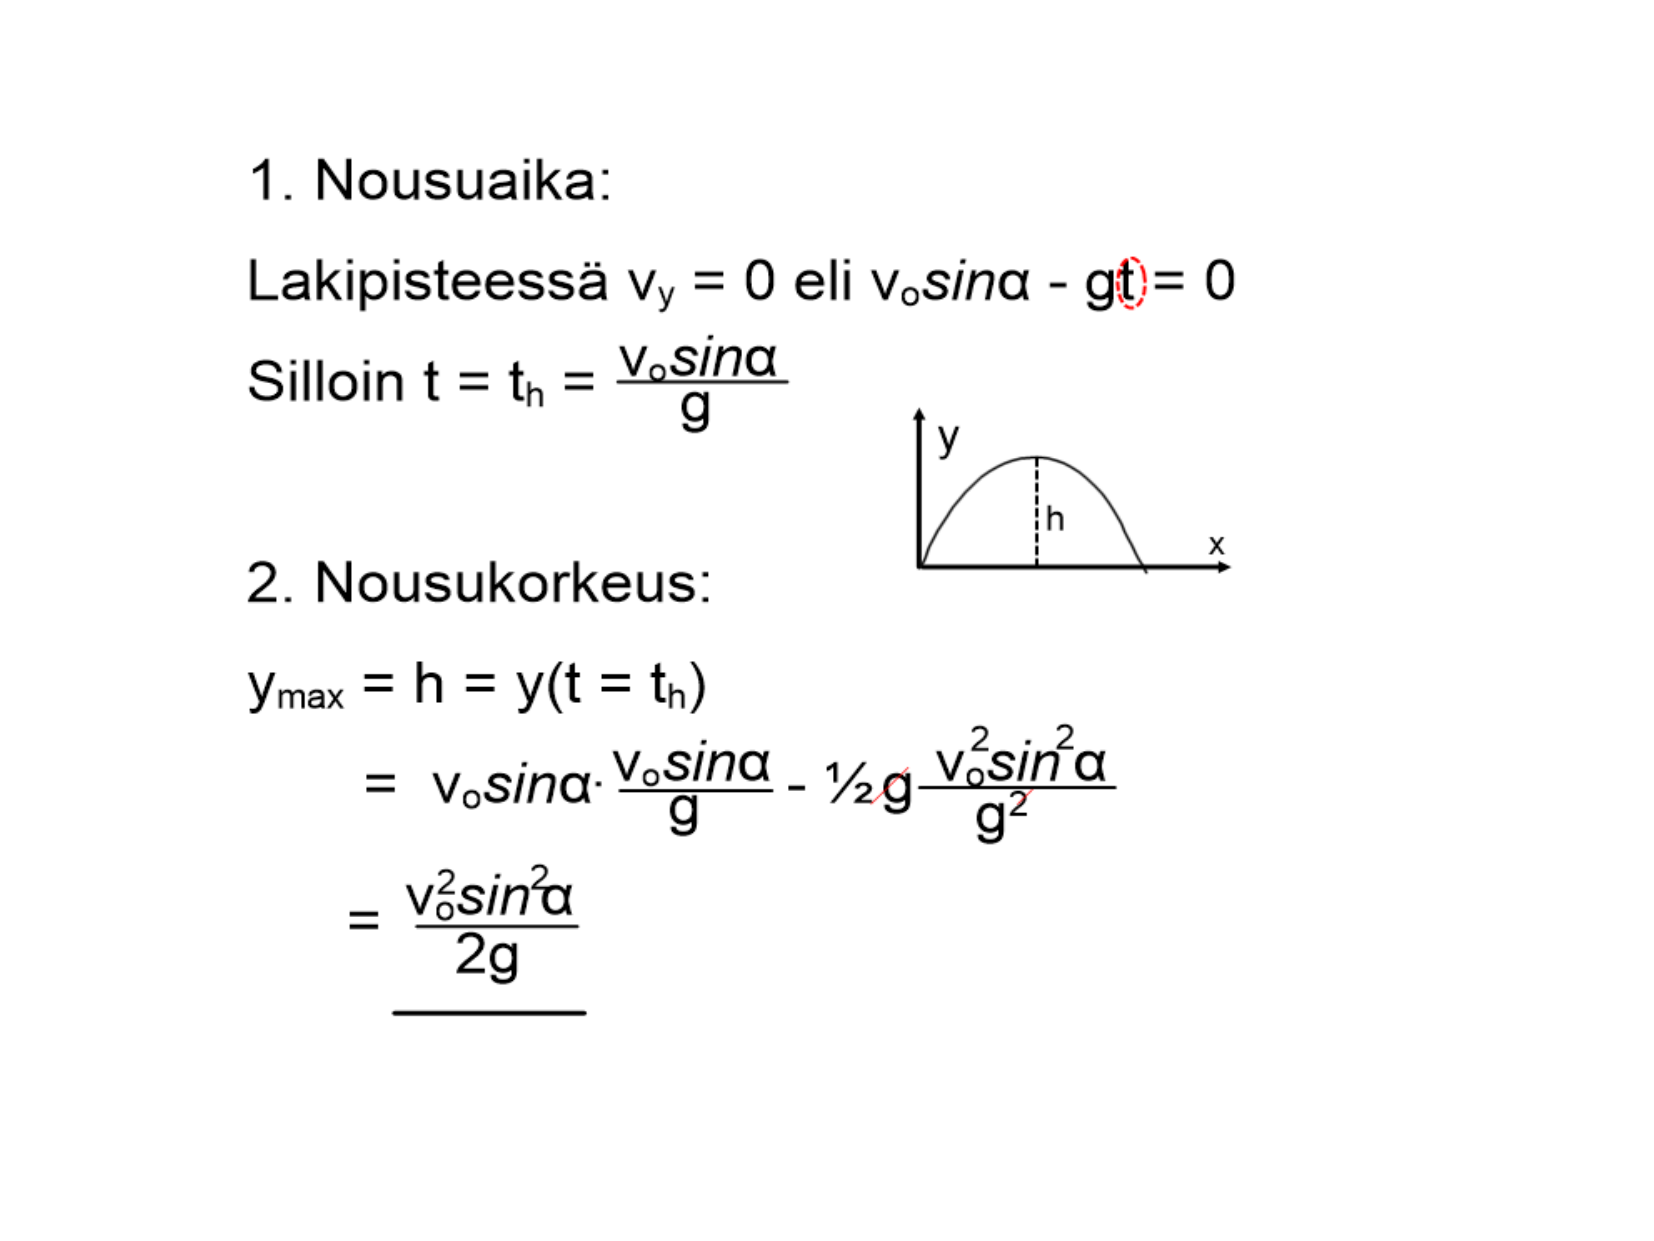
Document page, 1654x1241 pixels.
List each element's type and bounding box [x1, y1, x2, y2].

picture [200, 115, 1324, 1087]
